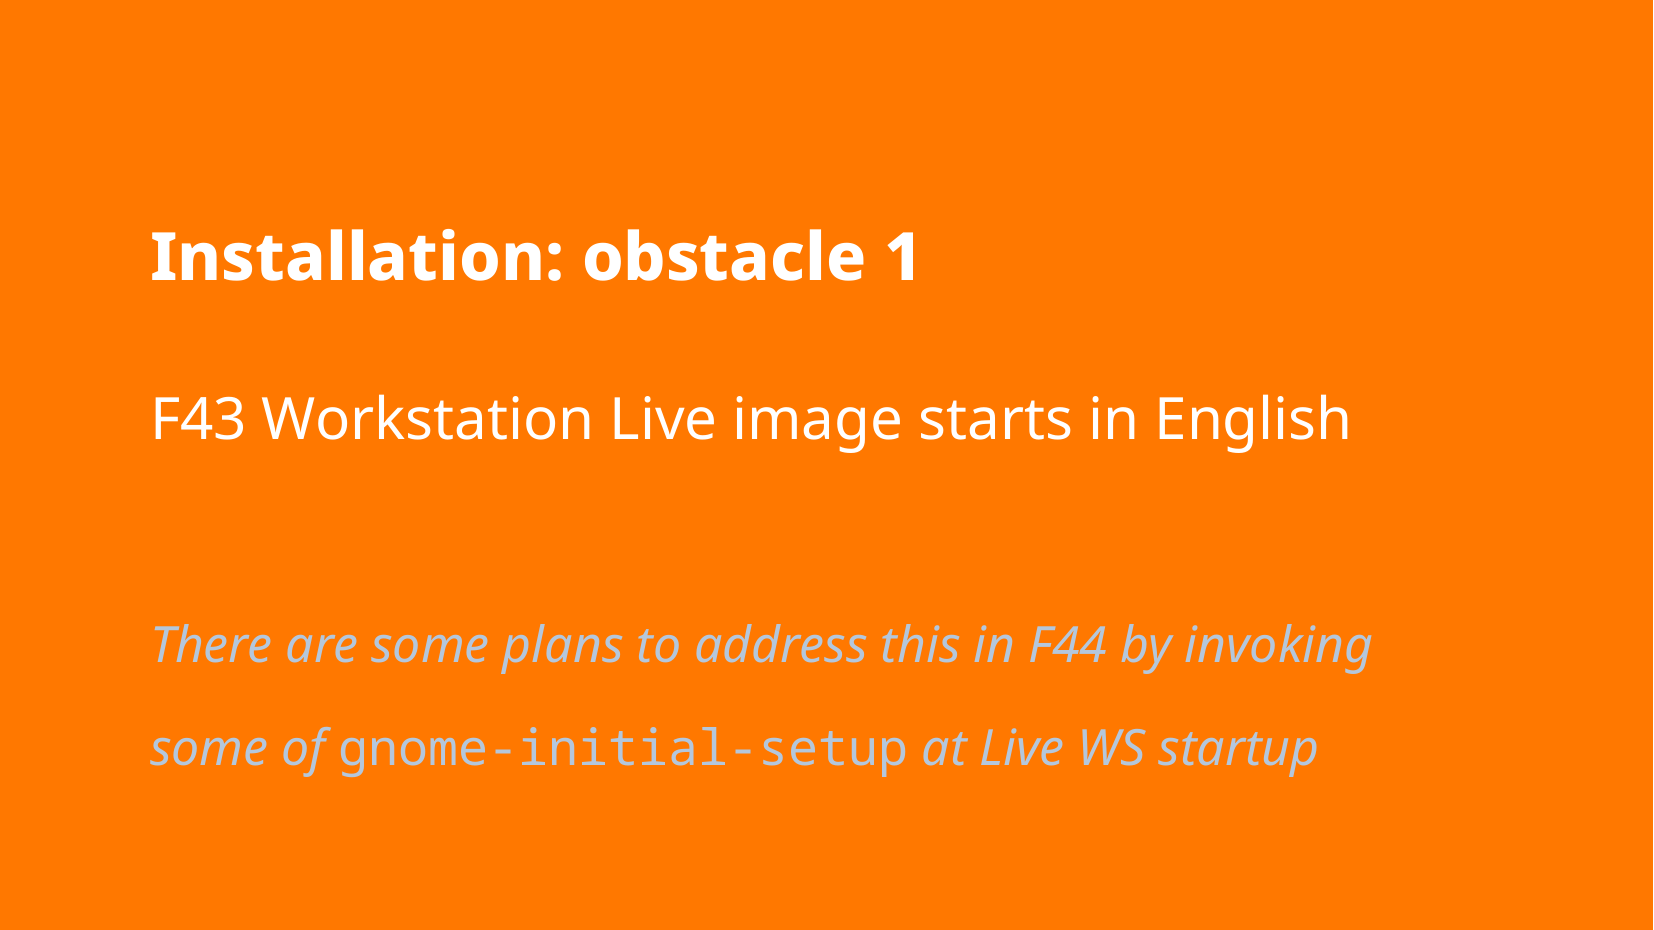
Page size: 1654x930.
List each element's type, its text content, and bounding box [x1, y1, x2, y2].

title Installation: obstacle 1 [150, 144, 1501, 301]
subtitle F43 Workstation Live image starts in English There are some plans to address this in F44 by invoking some of gnome-initial-setup at Live WS startup [150, 337, 1501, 877]
